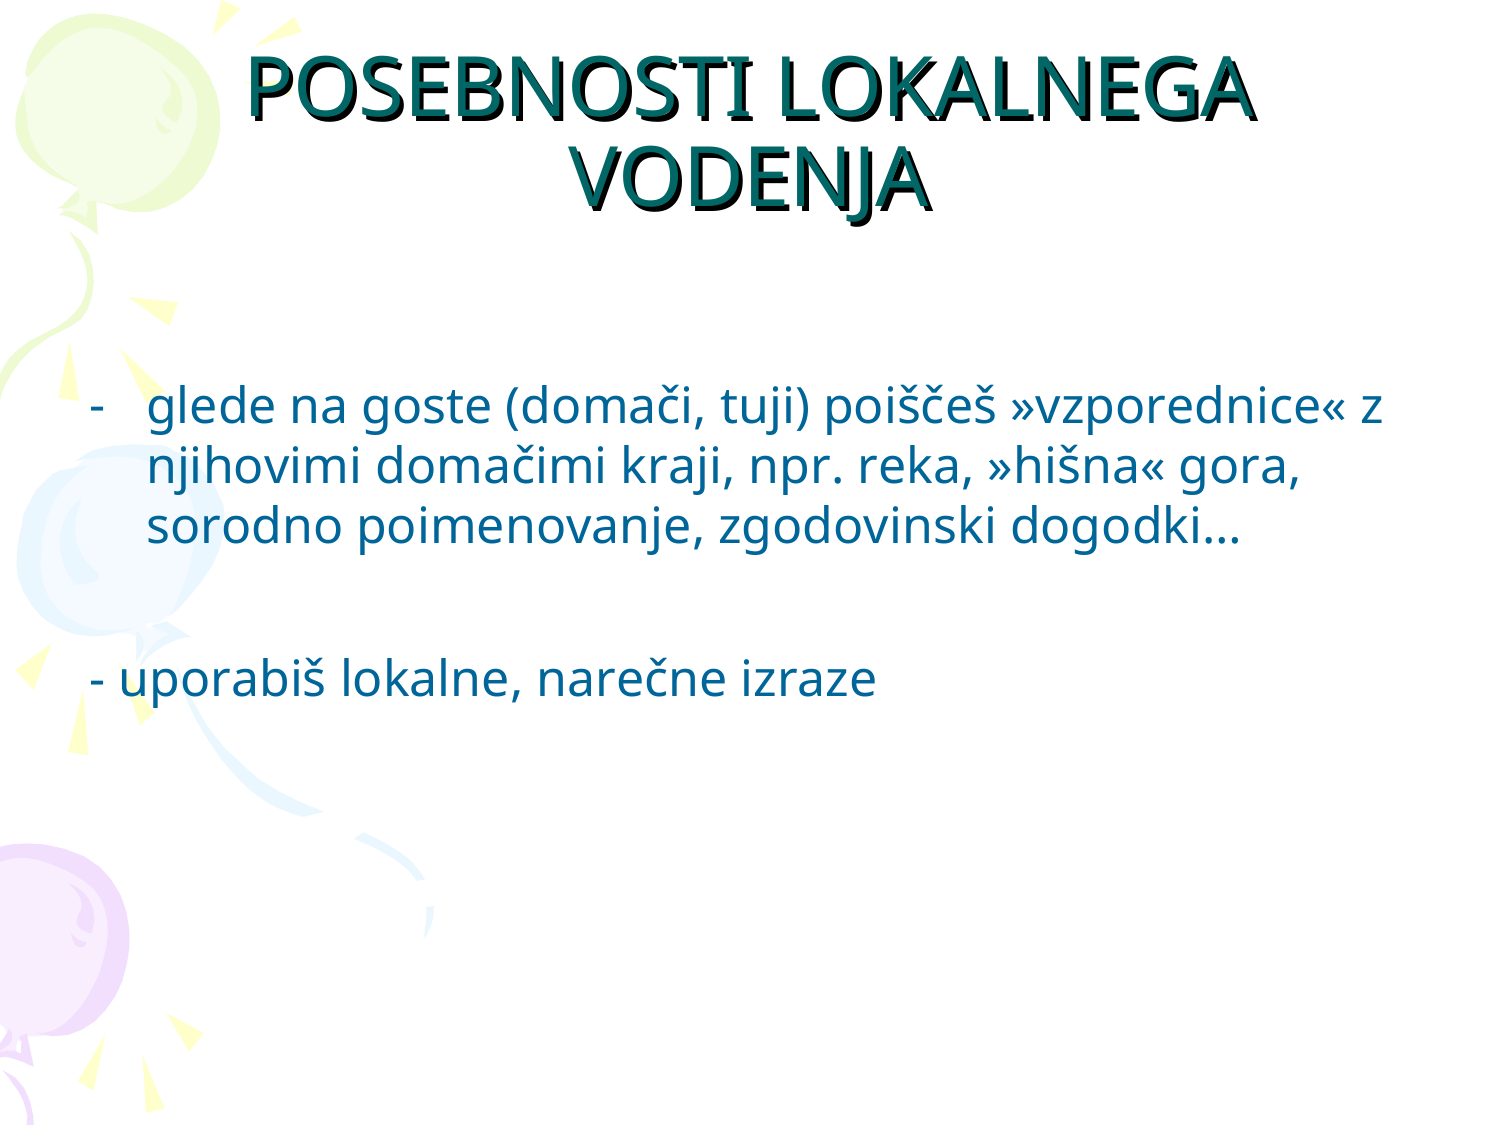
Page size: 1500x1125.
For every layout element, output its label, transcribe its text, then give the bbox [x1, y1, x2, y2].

list glede na goste (domači, tuji) poiščeš »vzporednice« z njihovimi domačimi kraji, npr. reka, »hišna« gora, sorodno poimenovanje, zgodovinski dogodki… - uporabiš lokalne, narečne izraze [75, 262, 1426, 994]
title POSEBNOSTI LOKALNEGA VODENJA [72, 16, 1426, 233]
